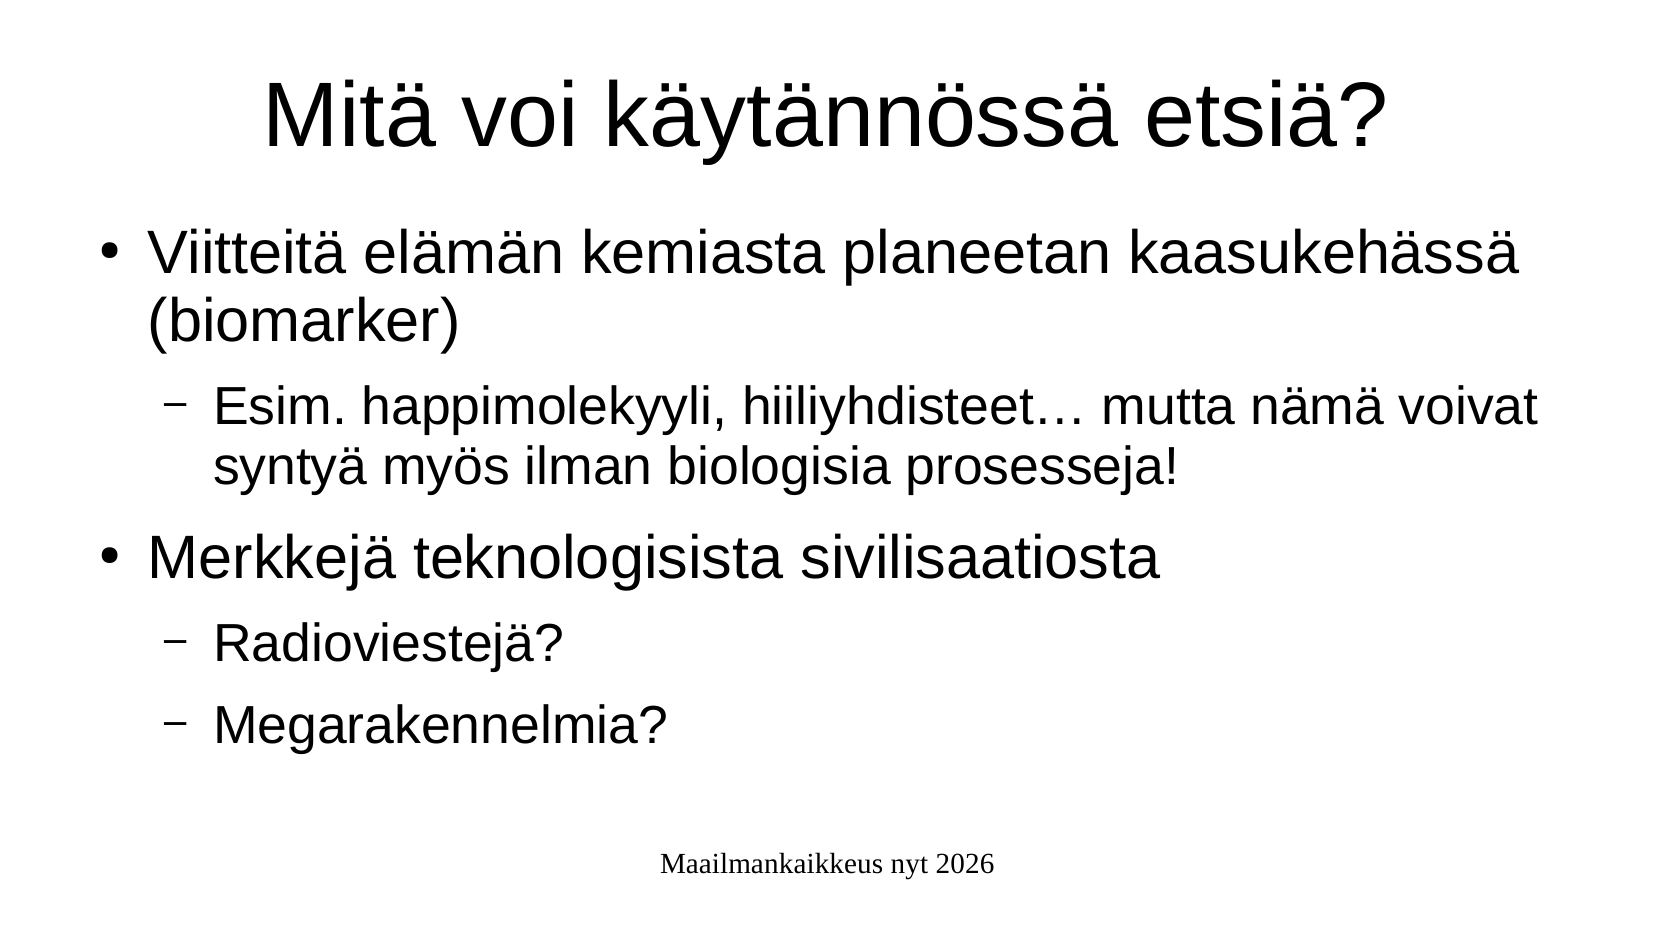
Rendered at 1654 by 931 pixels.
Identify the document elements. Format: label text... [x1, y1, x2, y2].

list Viitteitä elämän kemiasta planeetan kaasukehässä (biomarker) Esim. happimolekyyli, hiiliyhdisteet… mutta nämä voivat syntyä myös ilman biologisia prosesseja! Merkkejä teknologisista sivilisaatiosta Radioviestejä? Megarakennelmia? [82, 217, 1571, 758]
title Mitä voi käytännössä etsiä? [82, 37, 1571, 193]
